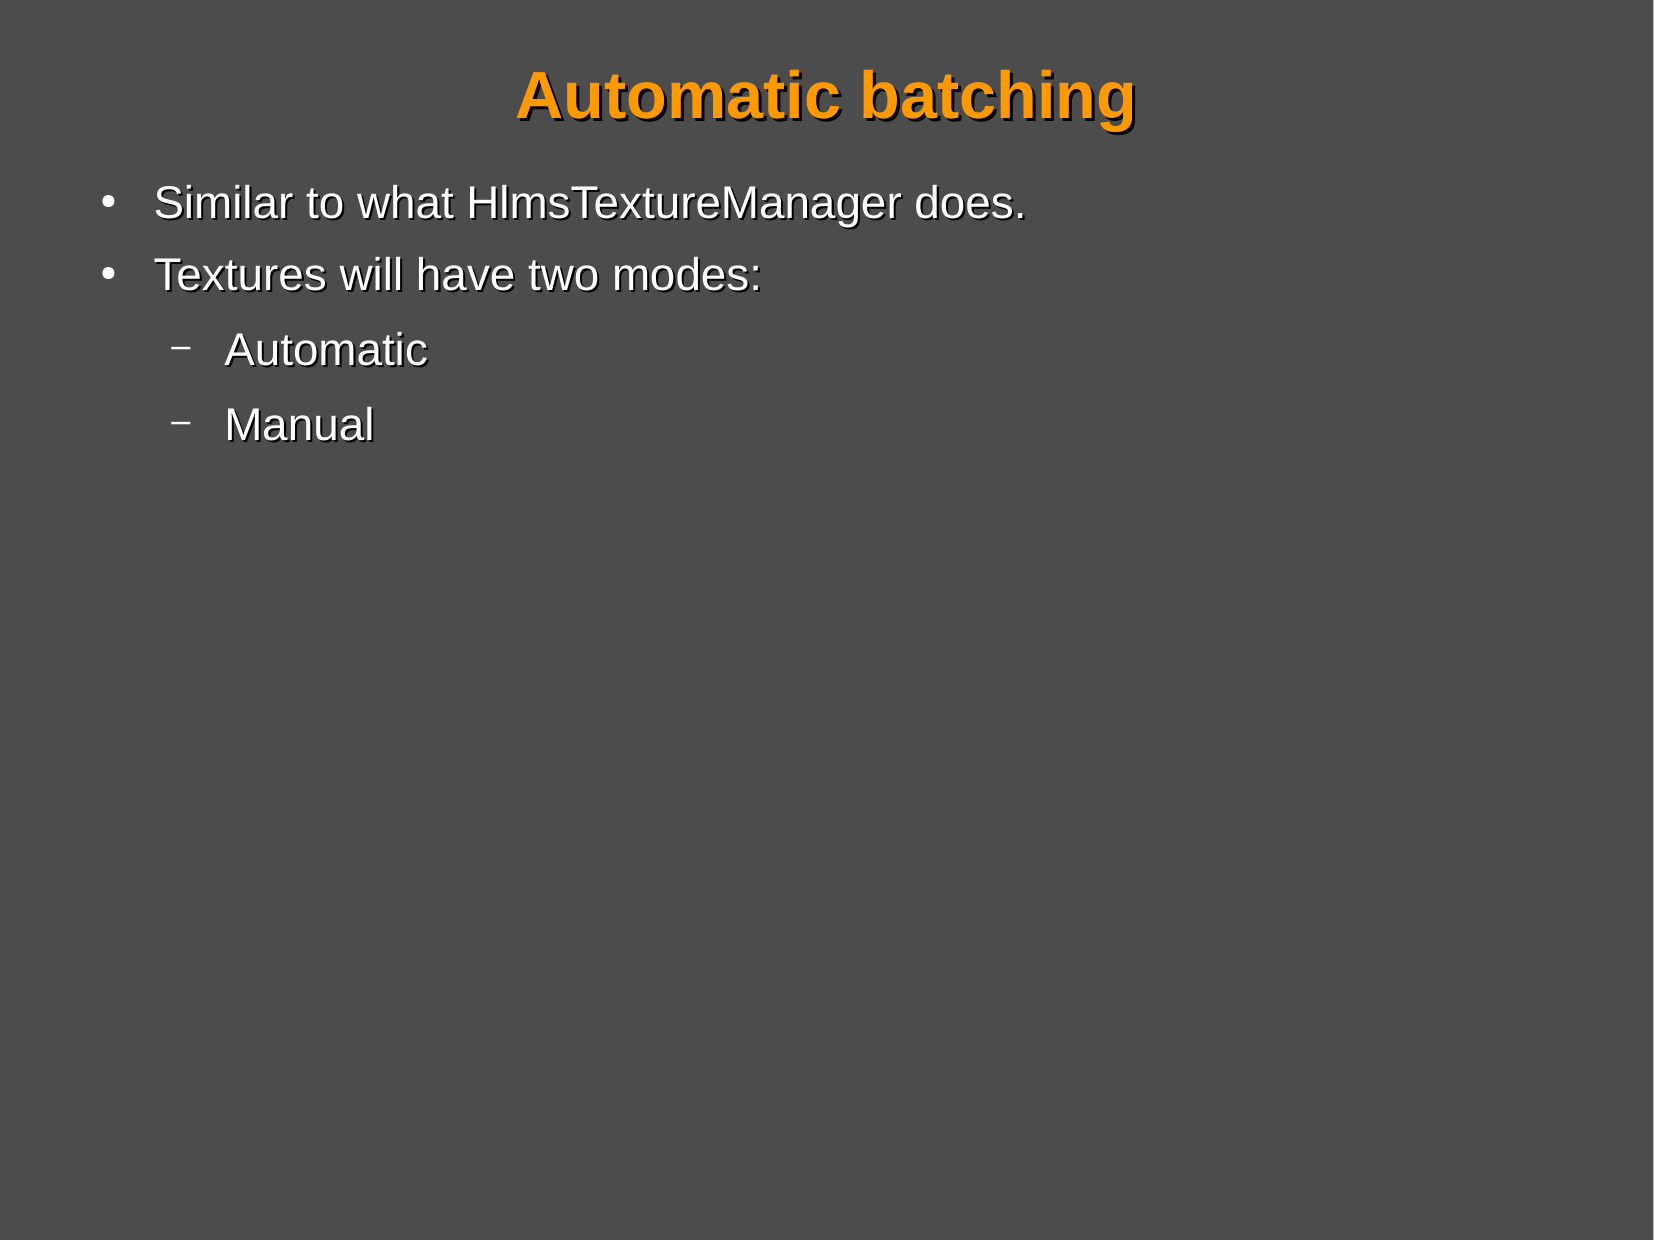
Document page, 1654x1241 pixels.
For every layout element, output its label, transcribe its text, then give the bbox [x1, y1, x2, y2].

title Automatic batching [82, 49, 1571, 142]
list Similar to what HlmsTextureManager does. Textures will have two modes: Automatic Manual [82, 177, 1571, 1075]
